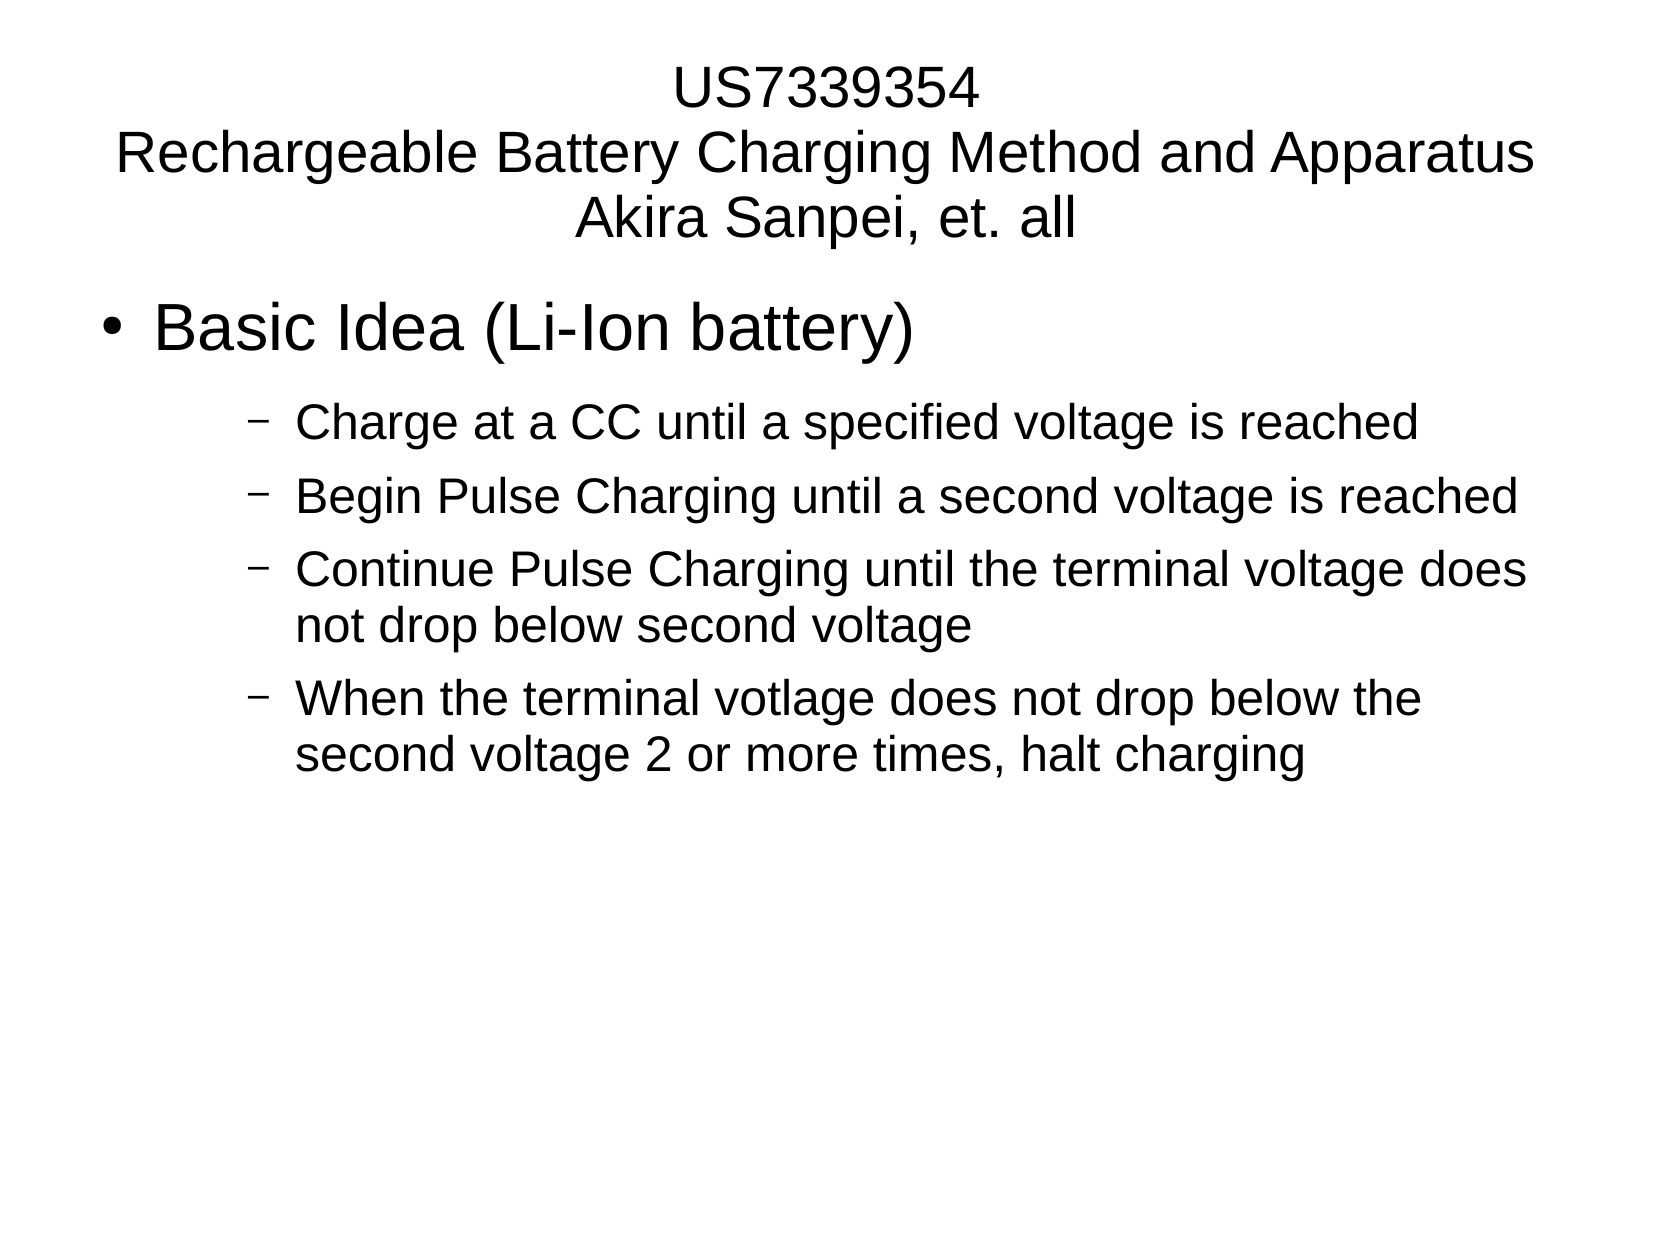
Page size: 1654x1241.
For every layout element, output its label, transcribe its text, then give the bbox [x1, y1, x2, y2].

list Basic Idea (Li-Ion battery) Charge at a CC until a specified voltage is reached Begin Pulse Charging until a second voltage is reached Continue Pulse Charging until the terminal voltage does not drop below second voltage When the terminal votlage does not drop below the second voltage 2 or more times, halt charging [82, 290, 1571, 1109]
title US7339354 Rechargeable Battery Charging Method and Apparatus Akira Sanpei, et. all [82, 49, 1571, 257]
